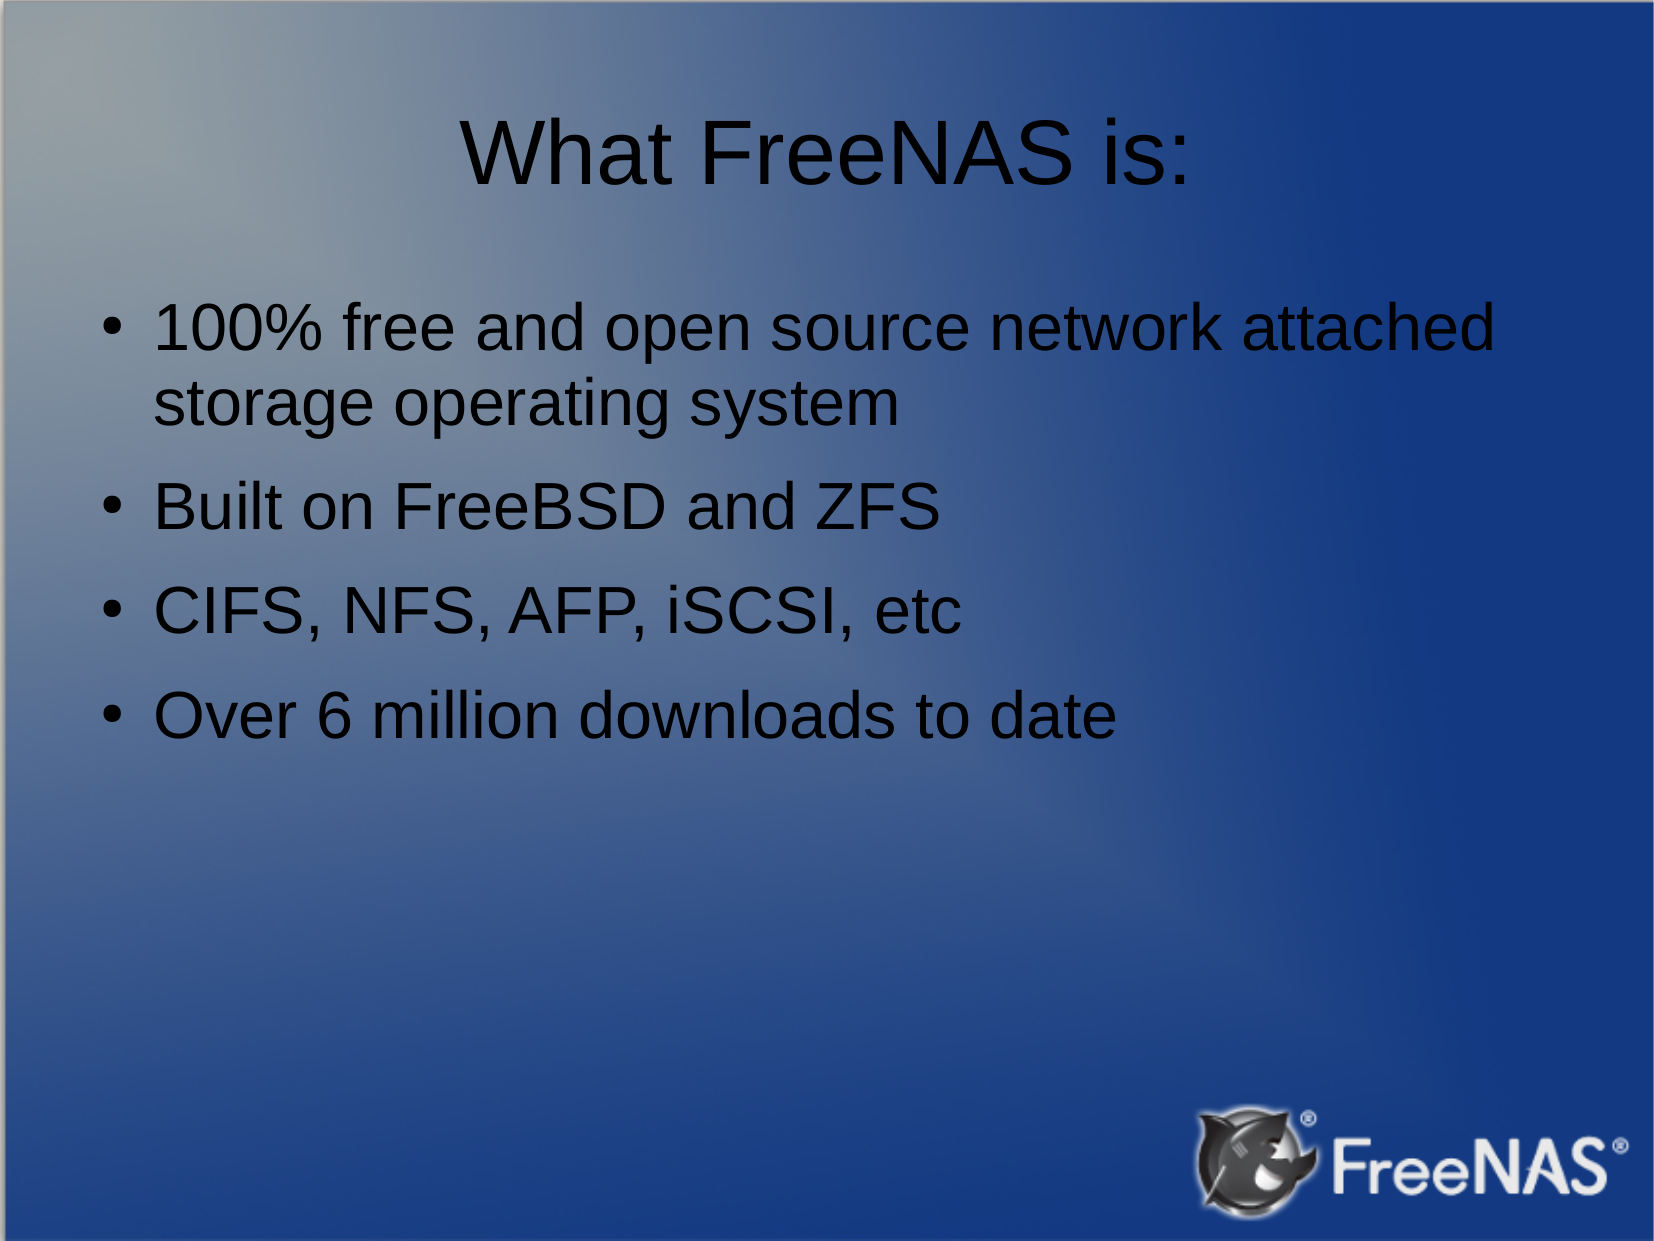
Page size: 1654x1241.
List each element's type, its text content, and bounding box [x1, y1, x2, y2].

list 100% free and open source network attached storage operating system Built on FreeBSD and ZFS CIFS, NFS, AFP, iSCSI, etc Over 6 million downloads to date [82, 290, 1571, 1010]
title What FreeNAS is: [82, 49, 1571, 257]
picture [0, 0, 1654, 1241]
